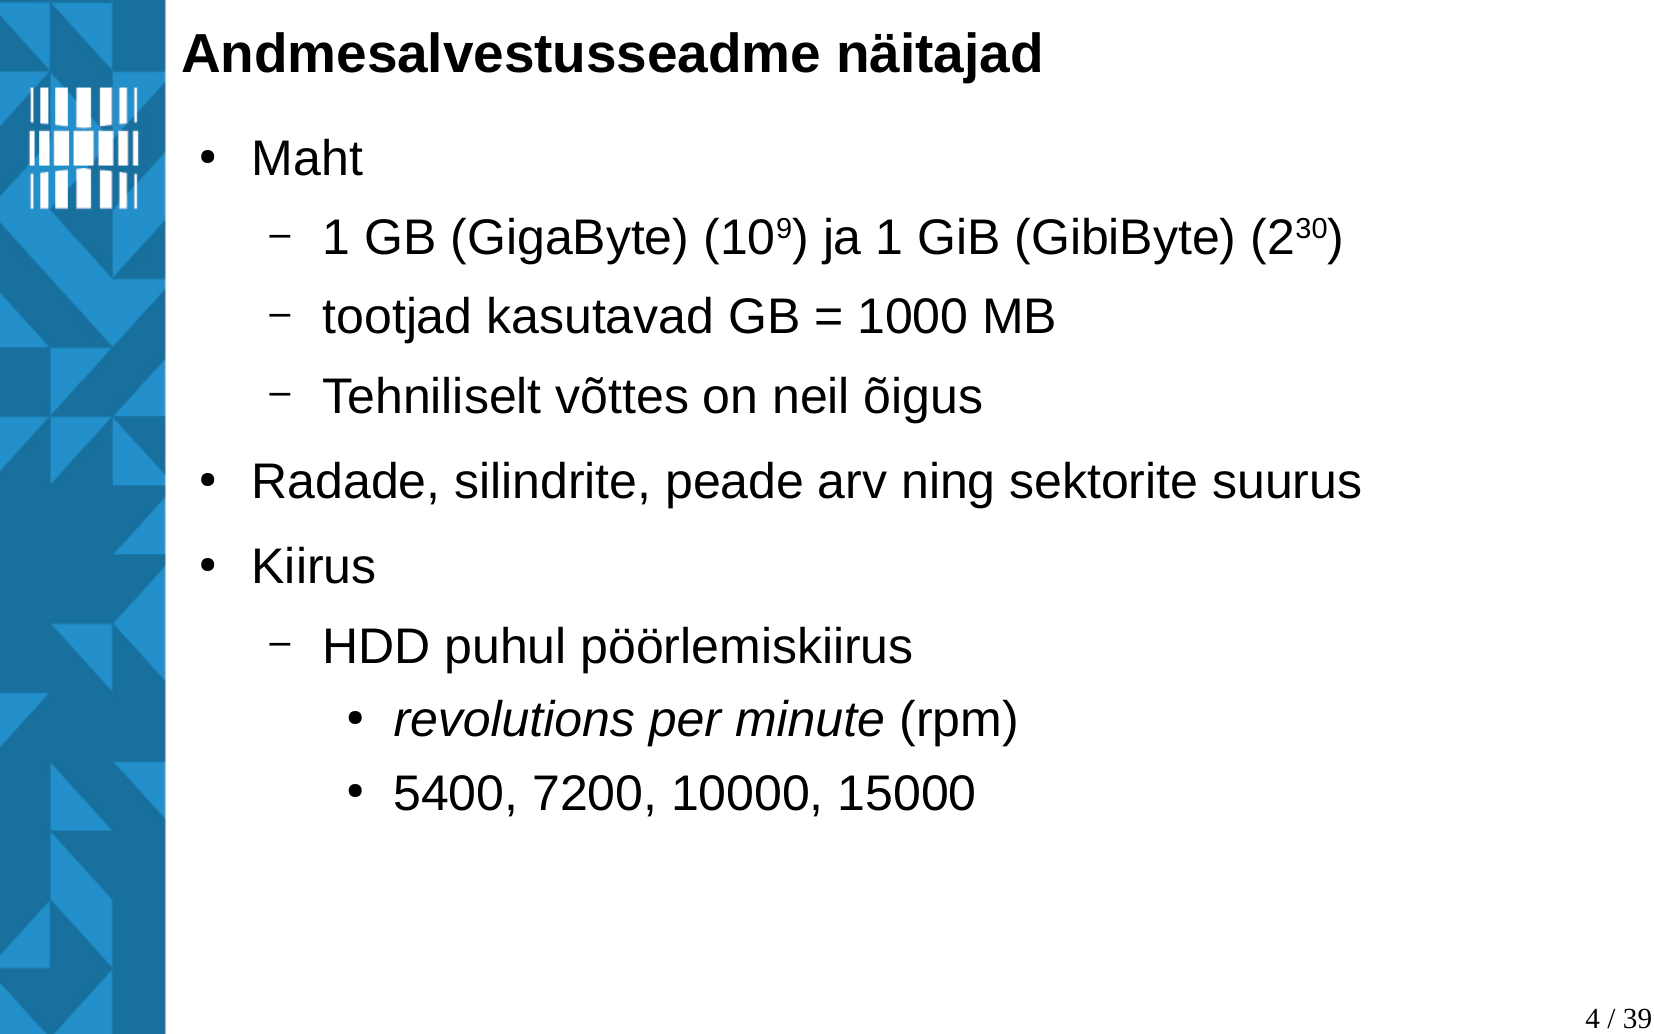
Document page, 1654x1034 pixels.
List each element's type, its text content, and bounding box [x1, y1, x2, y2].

title Andmesalvestusseadme näitajad [181, 1, 1583, 105]
list Maht 1 GB (GigaByte) (109) ja 1 GiB (GibiByte) (230) tootjad kasutavad GB = 1000 MB Tehniliselt võttes on neil õigus Radade, silindrite, peade arv ning sektorite suurus Kiirus HDD puhul pöörlemiskiirus revolutions per minute (rpm) 5400, 7200, 10000, 15000 [181, 129, 1642, 997]
